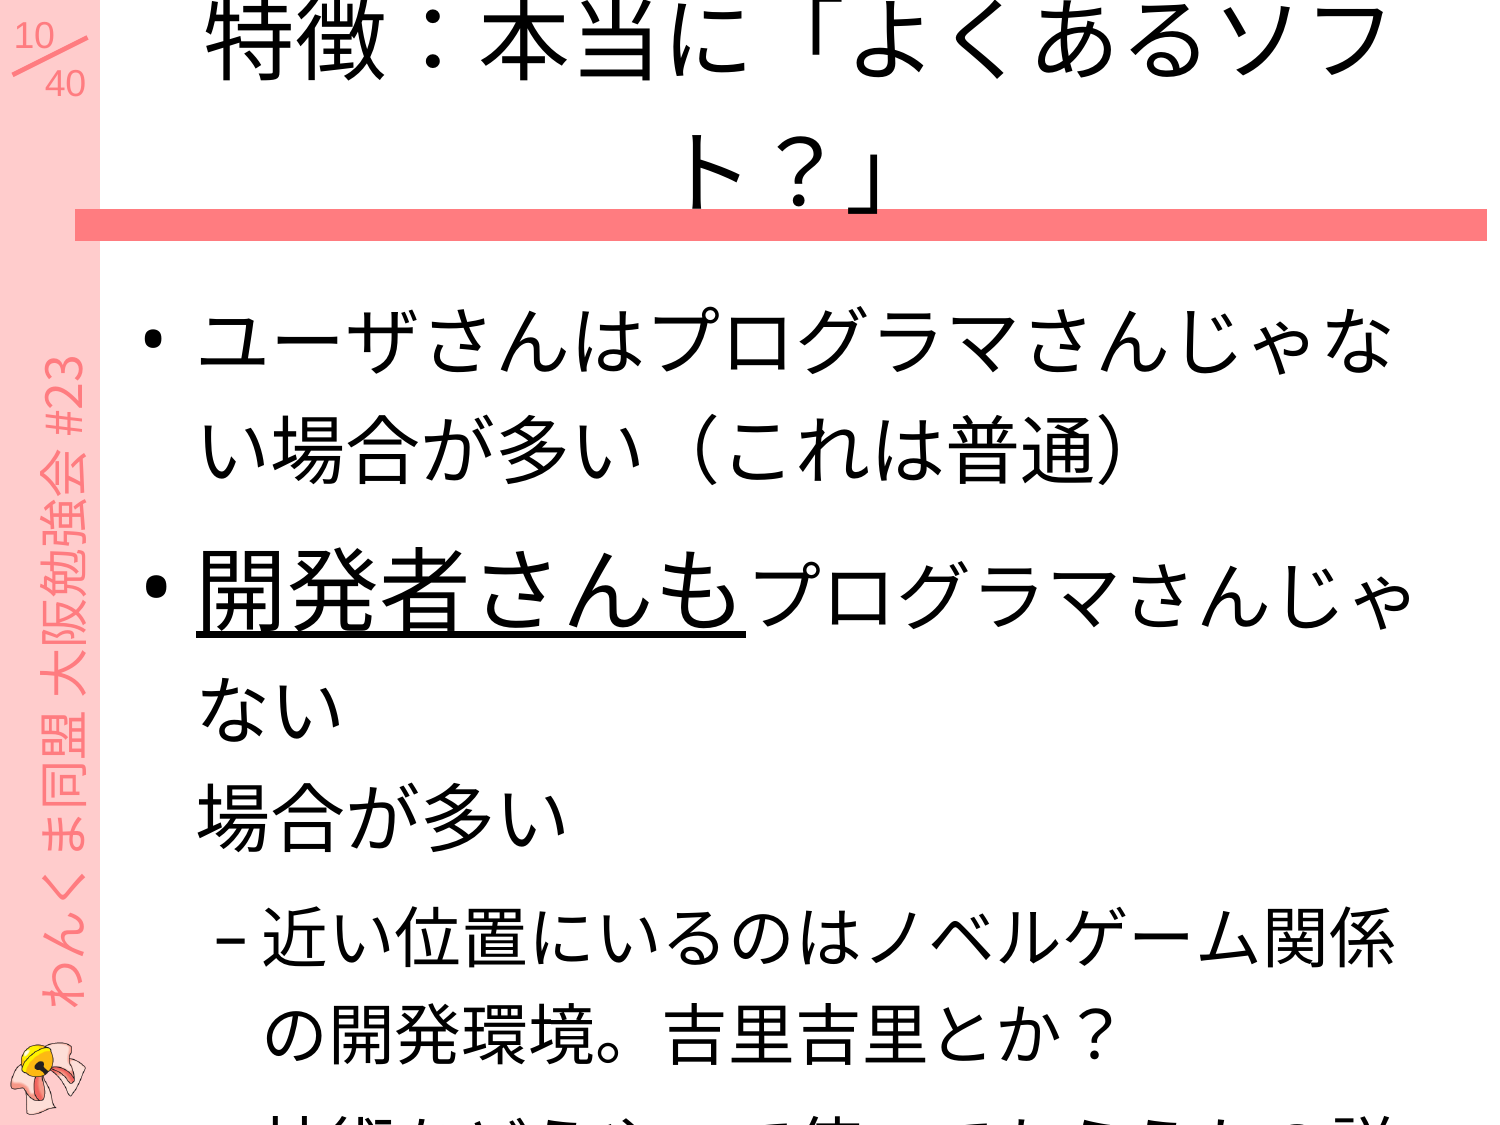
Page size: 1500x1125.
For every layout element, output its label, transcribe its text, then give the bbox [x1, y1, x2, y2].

picture [10, 1042, 86, 1115]
list ユーザさんはプログラマさんじゃない場合が多い（これは普通） 開発者さんもプログラマさんじゃない 場合が多い 近い位置にいるのはノベルゲーム関係の開発環境。吉里吉里とか？ 技術をどうやって使ってもらうかの説明がポイント。けっこう苦労する。 [125, 275, 1476, 1116]
title 特徴：本当に「よくあるソフト？」 [125, 0, 1476, 226]
